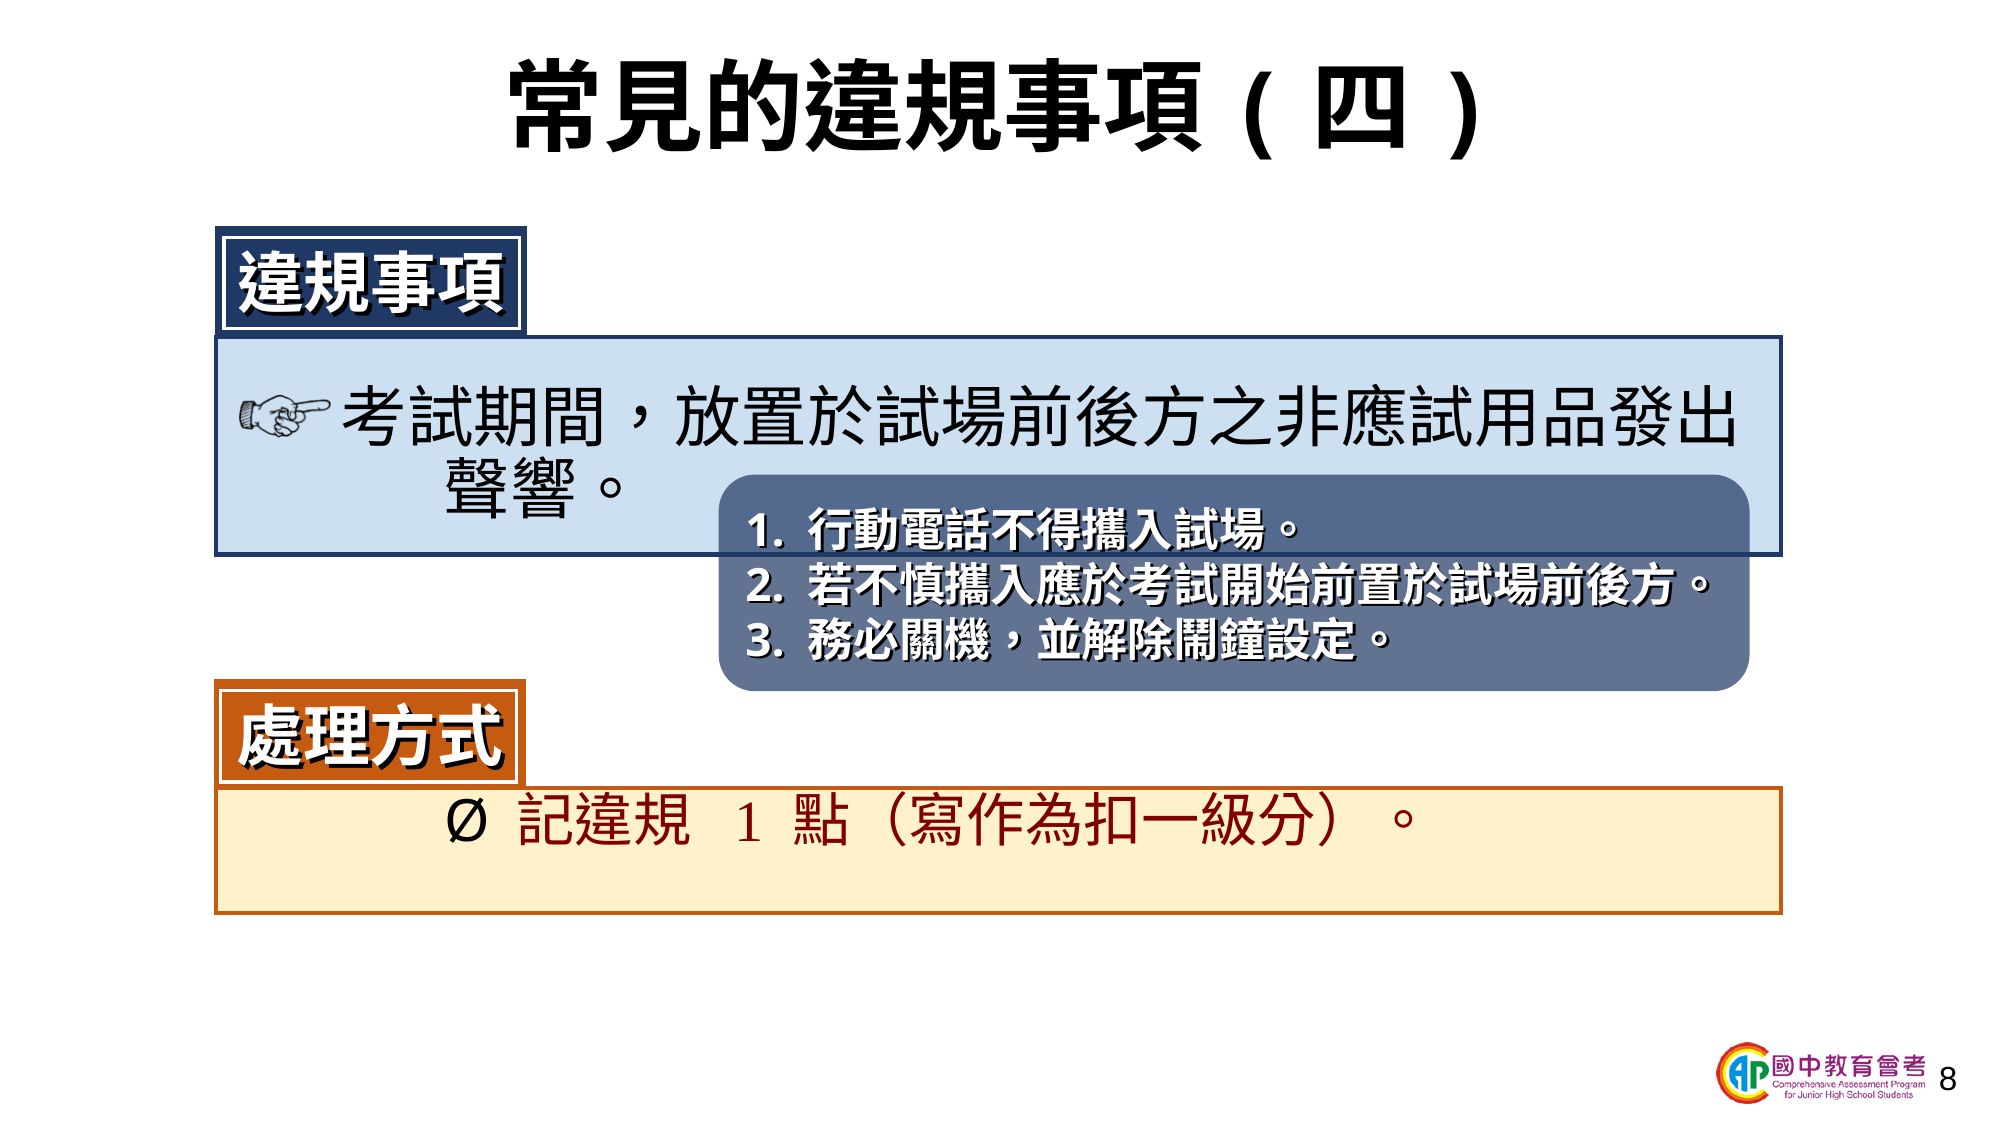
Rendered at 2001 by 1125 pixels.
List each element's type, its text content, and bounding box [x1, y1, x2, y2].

title 常見的違規事項(四) [137, 2, 1863, 220]
text_box 違規事項 [215, 226, 527, 335]
text_box [216, 337, 1781, 554]
text_box 考試期間，放置於試場前後方之非應試用品發出聲響。 記違規 1 點（寫作為扣一級分）。 [222, 375, 1777, 1048]
text_box 處理方式 [214, 679, 222, 788]
text_box [216, 788, 222, 913]
text_box [1777, 788, 1781, 913]
text_box [1923, 1047, 2000, 1108]
